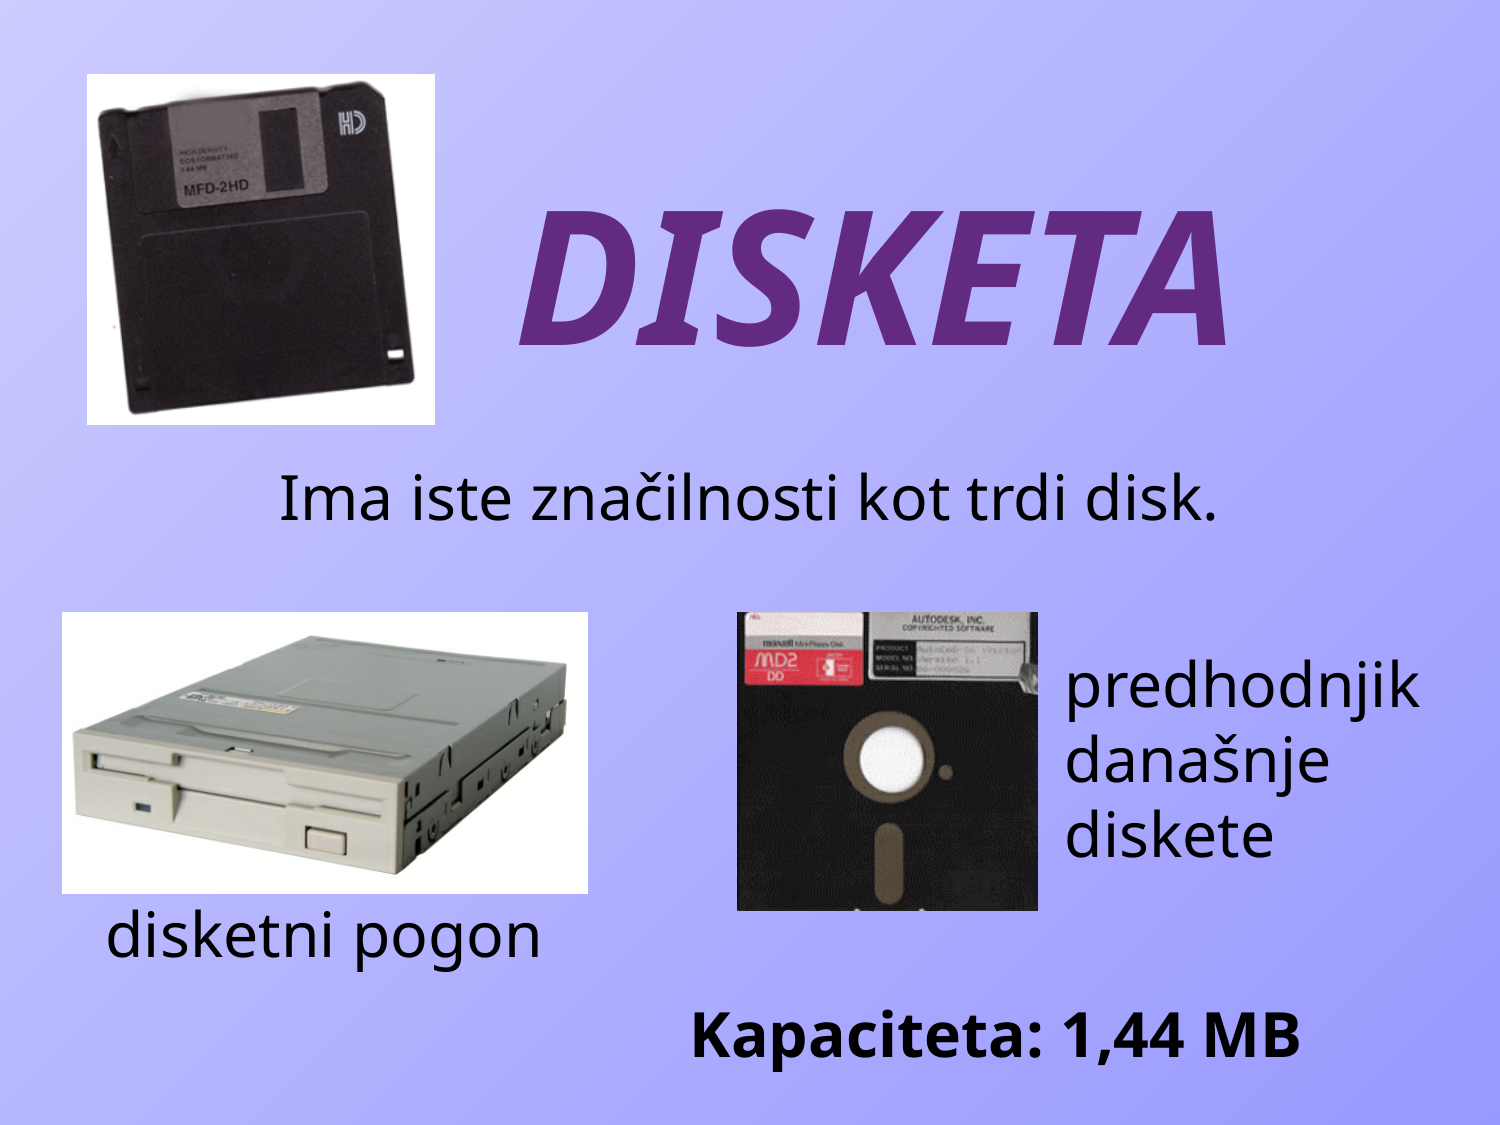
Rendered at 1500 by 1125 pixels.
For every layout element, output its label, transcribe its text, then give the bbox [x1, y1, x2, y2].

text_box predhodnjik današnje diskete [1050, 637, 1463, 878]
picture [87, 74, 435, 425]
text_box disketni pogon [62, 887, 588, 978]
text_box Ima iste značilnosti kot trdi disk. [99, 450, 1400, 541]
picture [62, 612, 588, 887]
text_box Kapaciteta: 1,44 MB [674, 987, 1413, 1078]
picture [737, 612, 1038, 911]
text_box DISKETA [500, 149, 1425, 391]
